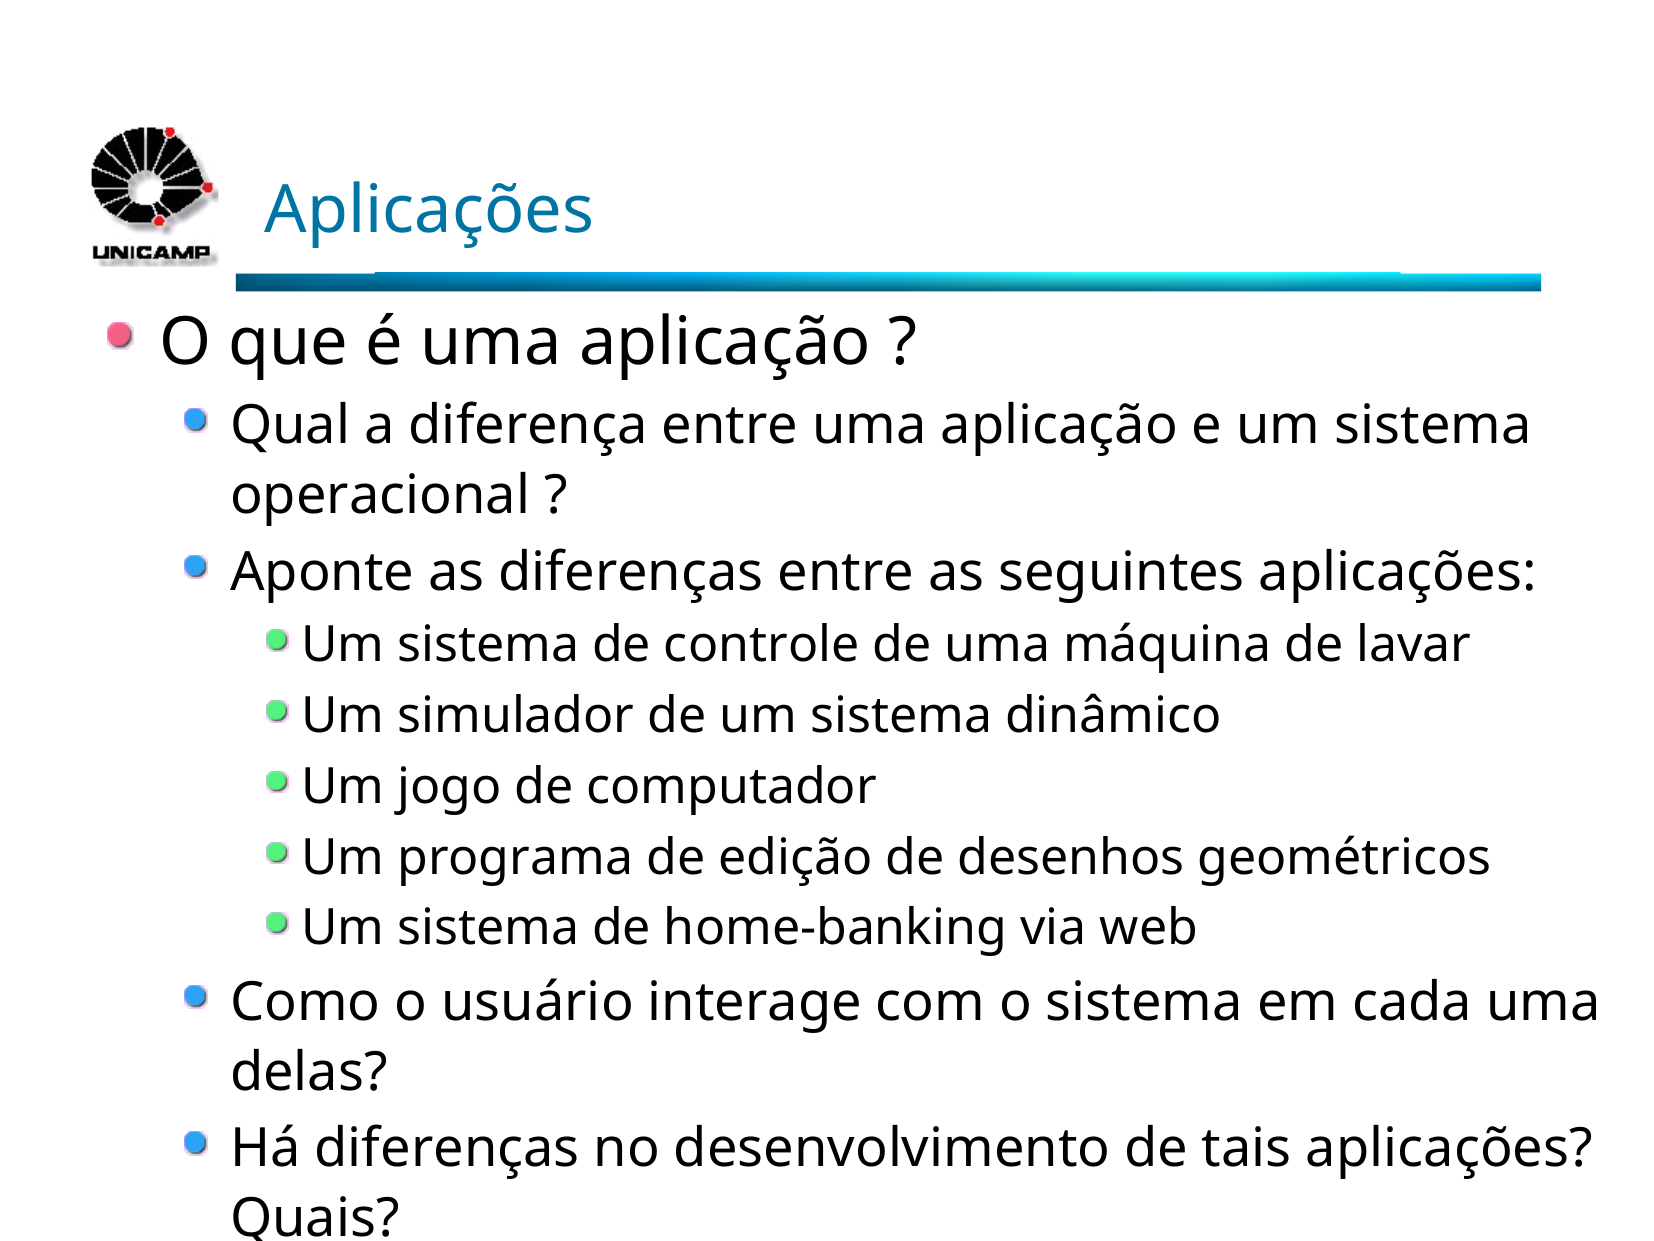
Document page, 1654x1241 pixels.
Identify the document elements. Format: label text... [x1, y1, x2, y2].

picture [125, 272, 1654, 295]
list O que é uma aplicação ? Qual a diferença entre uma aplicação e um sistema operacional ? Aponte as diferenças entre as seguintes aplicações: Um sistema de controle de uma máquina de lavar Um simulador de um sistema dinâmico Um jogo de computador Um programa de edição de desenhos geométricos Um sistema de home-banking via web Como o usuário interage com o sistema em cada uma delas? Há diferenças no desenvolvimento de tais aplicações? Quais? [88, 295, 1625, 1182]
title Aplicações [264, 42, 1534, 250]
